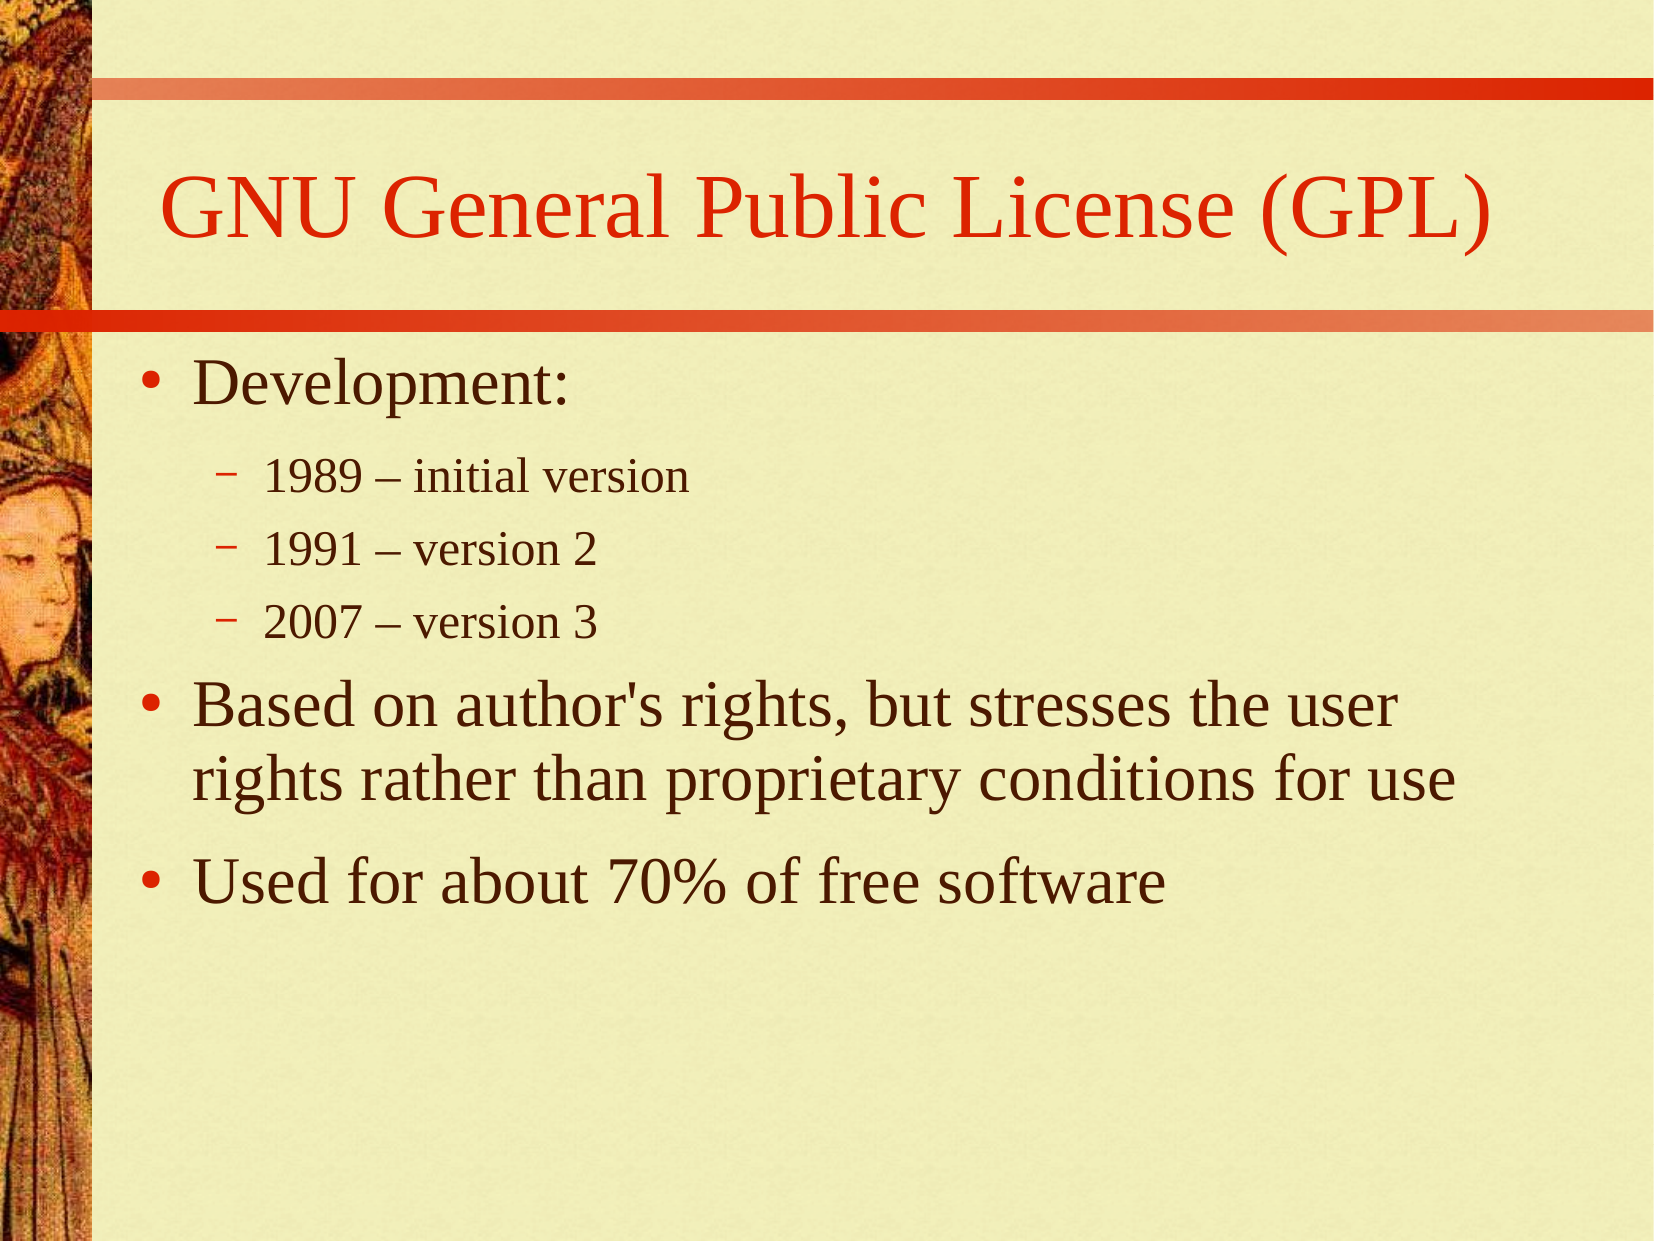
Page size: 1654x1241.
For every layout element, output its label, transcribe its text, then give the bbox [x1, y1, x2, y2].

picture [0, 0, 1654, 310]
picture [0, 332, 1654, 1241]
list Development: 1989 – initial version 1991 – version 2 2007 – version 3 Based on author's rights, but stresses the user rights rather than proprietary conditions for use Used for about 70% of free software [121, 344, 1534, 1127]
title GNU General Public License (GPL) [121, 102, 1534, 311]
